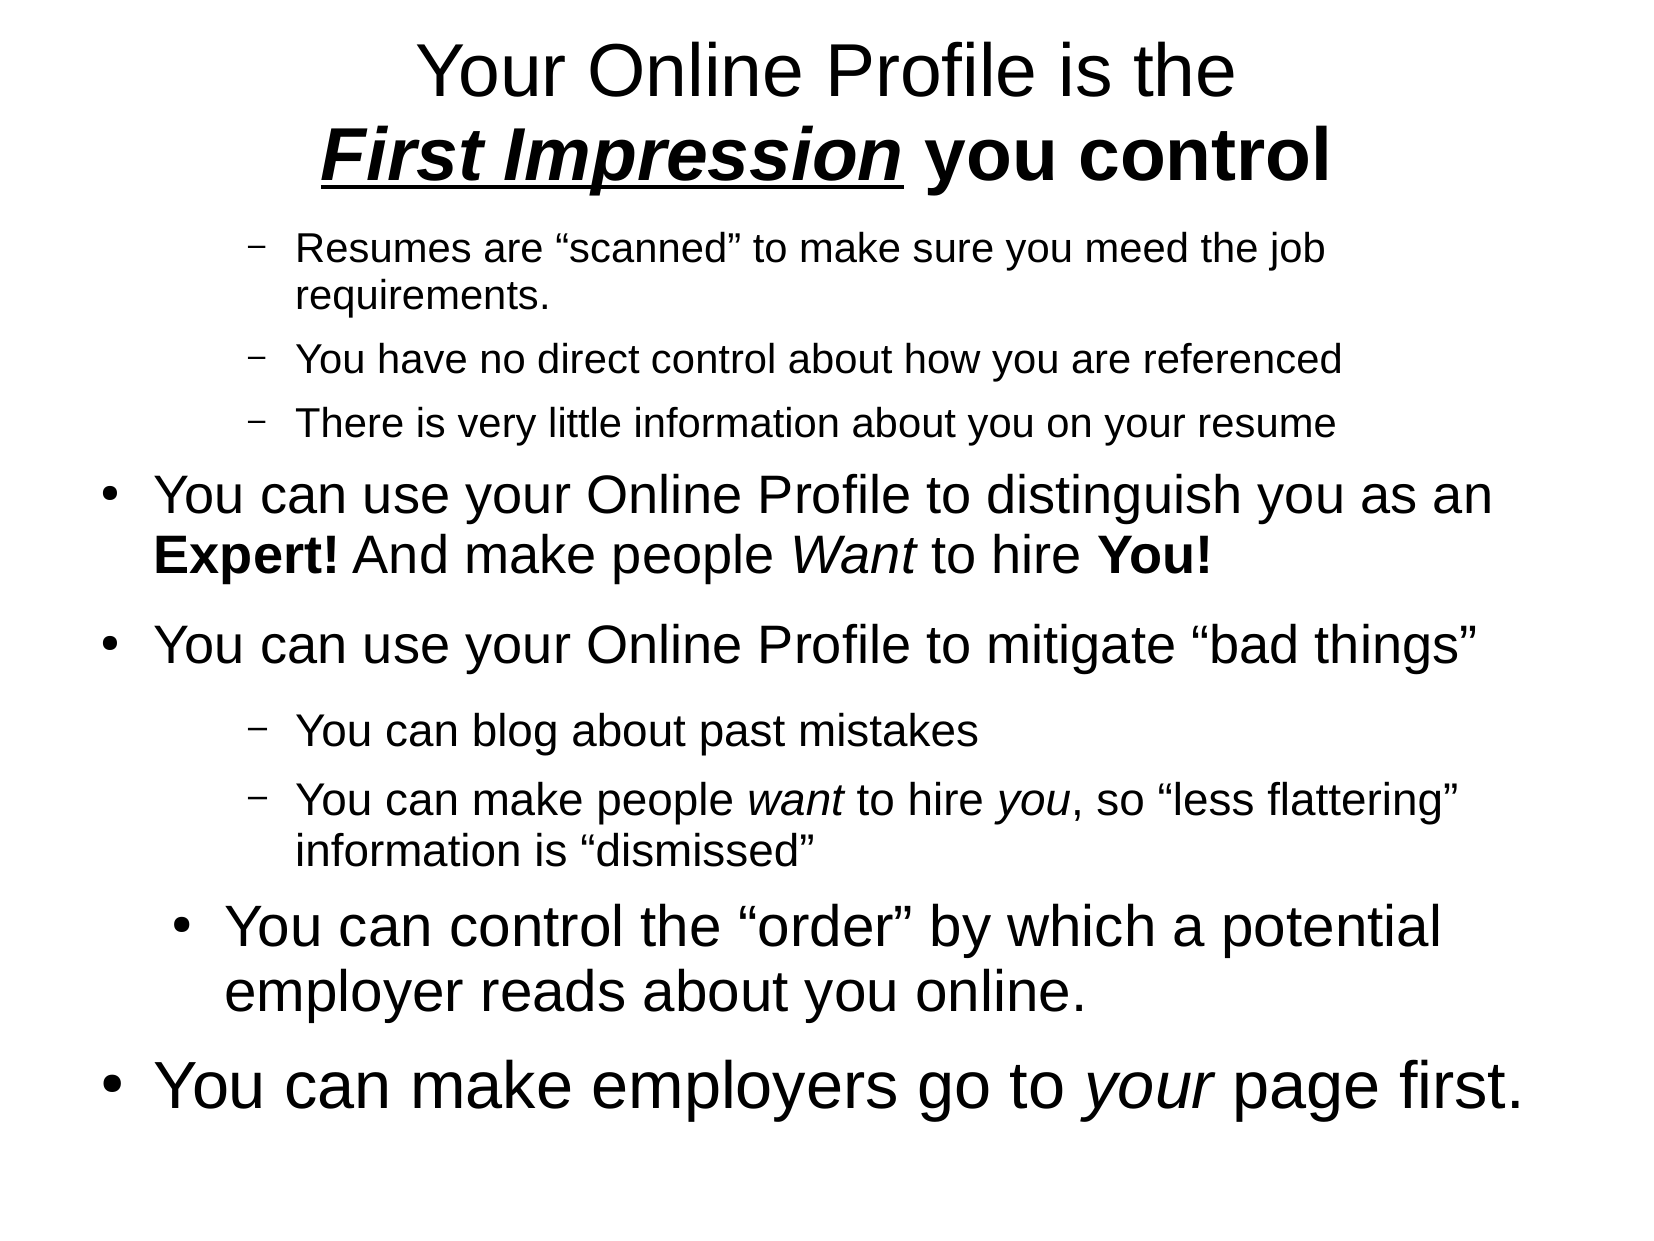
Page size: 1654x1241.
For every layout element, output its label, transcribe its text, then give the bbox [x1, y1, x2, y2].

title Your Online Profile is the First Impression you control [82, 28, 1571, 197]
list Resumes are “scanned” to make sure you meed the job requirements. You have no direct control about how you are referenced There is very little information about you on your resume You can use your Online Profile to distinguish you as an Expert! And make people Want to hire You! You can use your Online Profile to mitigate “bad things” You can blog about past mistakes You can make people want to hire you, so “less flattering” information is “dismissed” You can control the “order” by which a potential employer reads about you online. You can make employers go to your page first. [82, 225, 1571, 1201]
